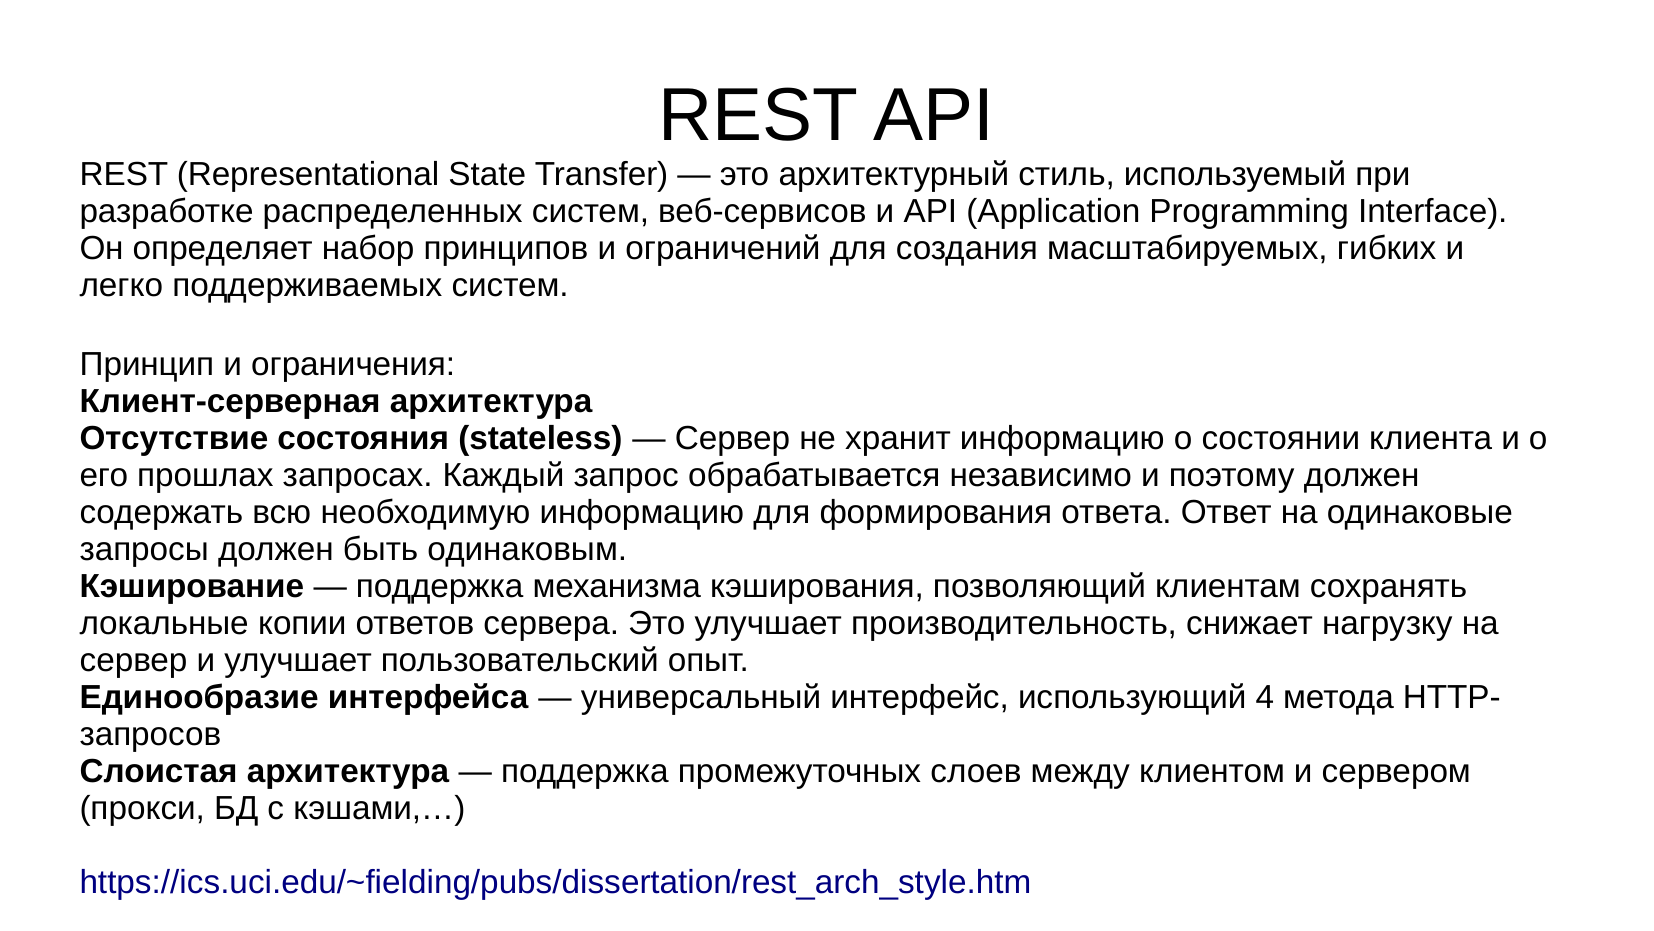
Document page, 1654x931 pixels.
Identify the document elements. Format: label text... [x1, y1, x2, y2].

title REST API [82, 37, 1571, 147]
text_box REST (Representational State Transfer) — это архитектурный стиль, используемый при разработке распределенных систем, веб-сервисов и API (Application Programming Interface). Он определяет набор принципов и ограничений для создания масштабируемых, гибких и легко поддерживаемых систем. Принцип и ограничения: Клиент-серверная архитектура Отсутствие состояния (stateless) — Сервер не хранит информацию о состоянии клиента и о его прошлах запросах. Каждый запрос обрабатывается независимо и поэтому должен содержать всю необходимую информацию для формирования ответа. Ответ на одинаковые запросы должен быть одинаковым. Кэширование — поддержка механизма кэширования, позволяющий клиентам сохранять локальные копии ответов сервера. Это улучшает производительность, снижает нагрузку на сервер и улучшает пользовательский опыт. Единообразие интерфейса — универсальный интерфейс, использующий 4 метода HTTP-запросов Слоистая архитектура — поддержка промежуточных слоев между клиентом и сервером (прокси, БД с кэшами,…) https://ics.uci.edu/~fielding/pubs/dissertation/rest_arch_style.htm [64, 147, 1571, 931]
